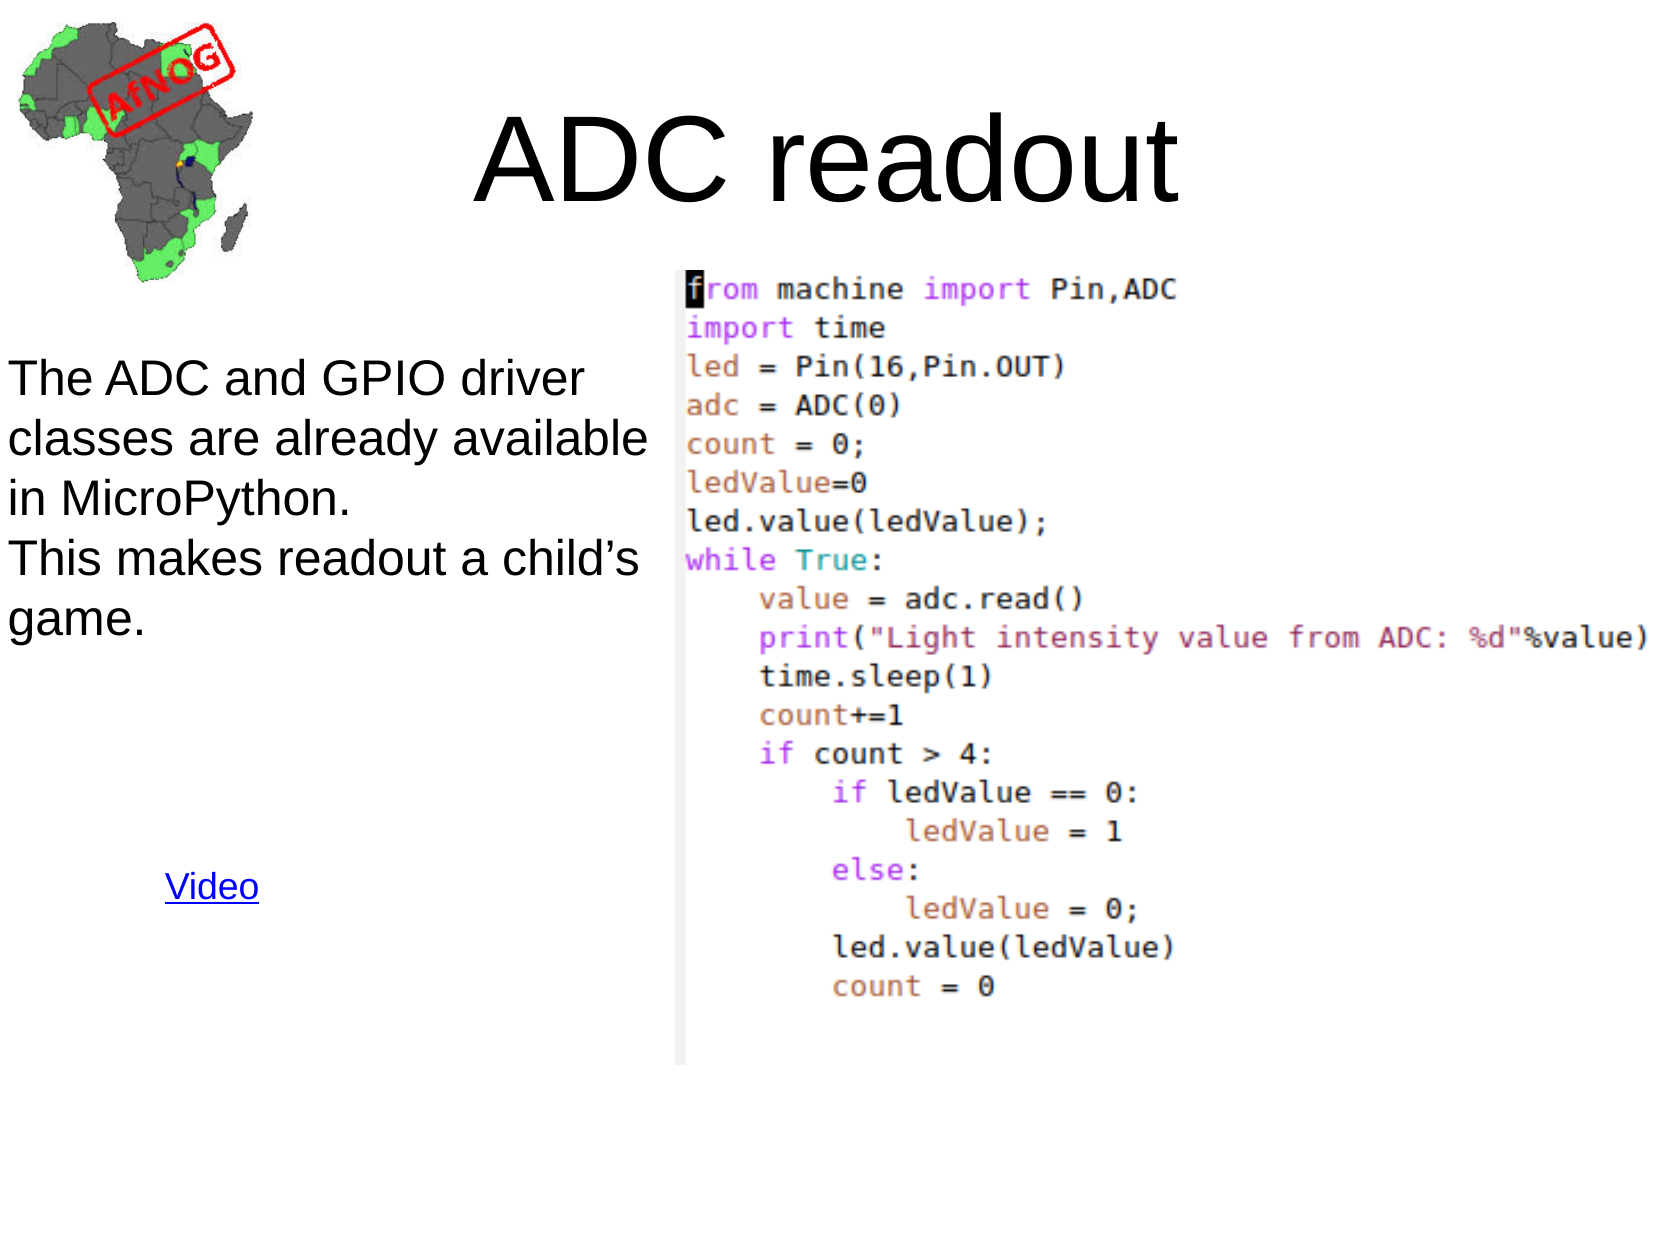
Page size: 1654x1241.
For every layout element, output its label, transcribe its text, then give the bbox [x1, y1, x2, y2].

picture [9, 0, 259, 291]
text_box ADC readout [82, 79, 1571, 227]
text_box Video [150, 854, 316, 915]
text_box The ADC and GPIO driver classes are already available in MicroPython. This makes readout a child’s game. [7, 345, 675, 1066]
picture [675, 270, 1654, 1066]
